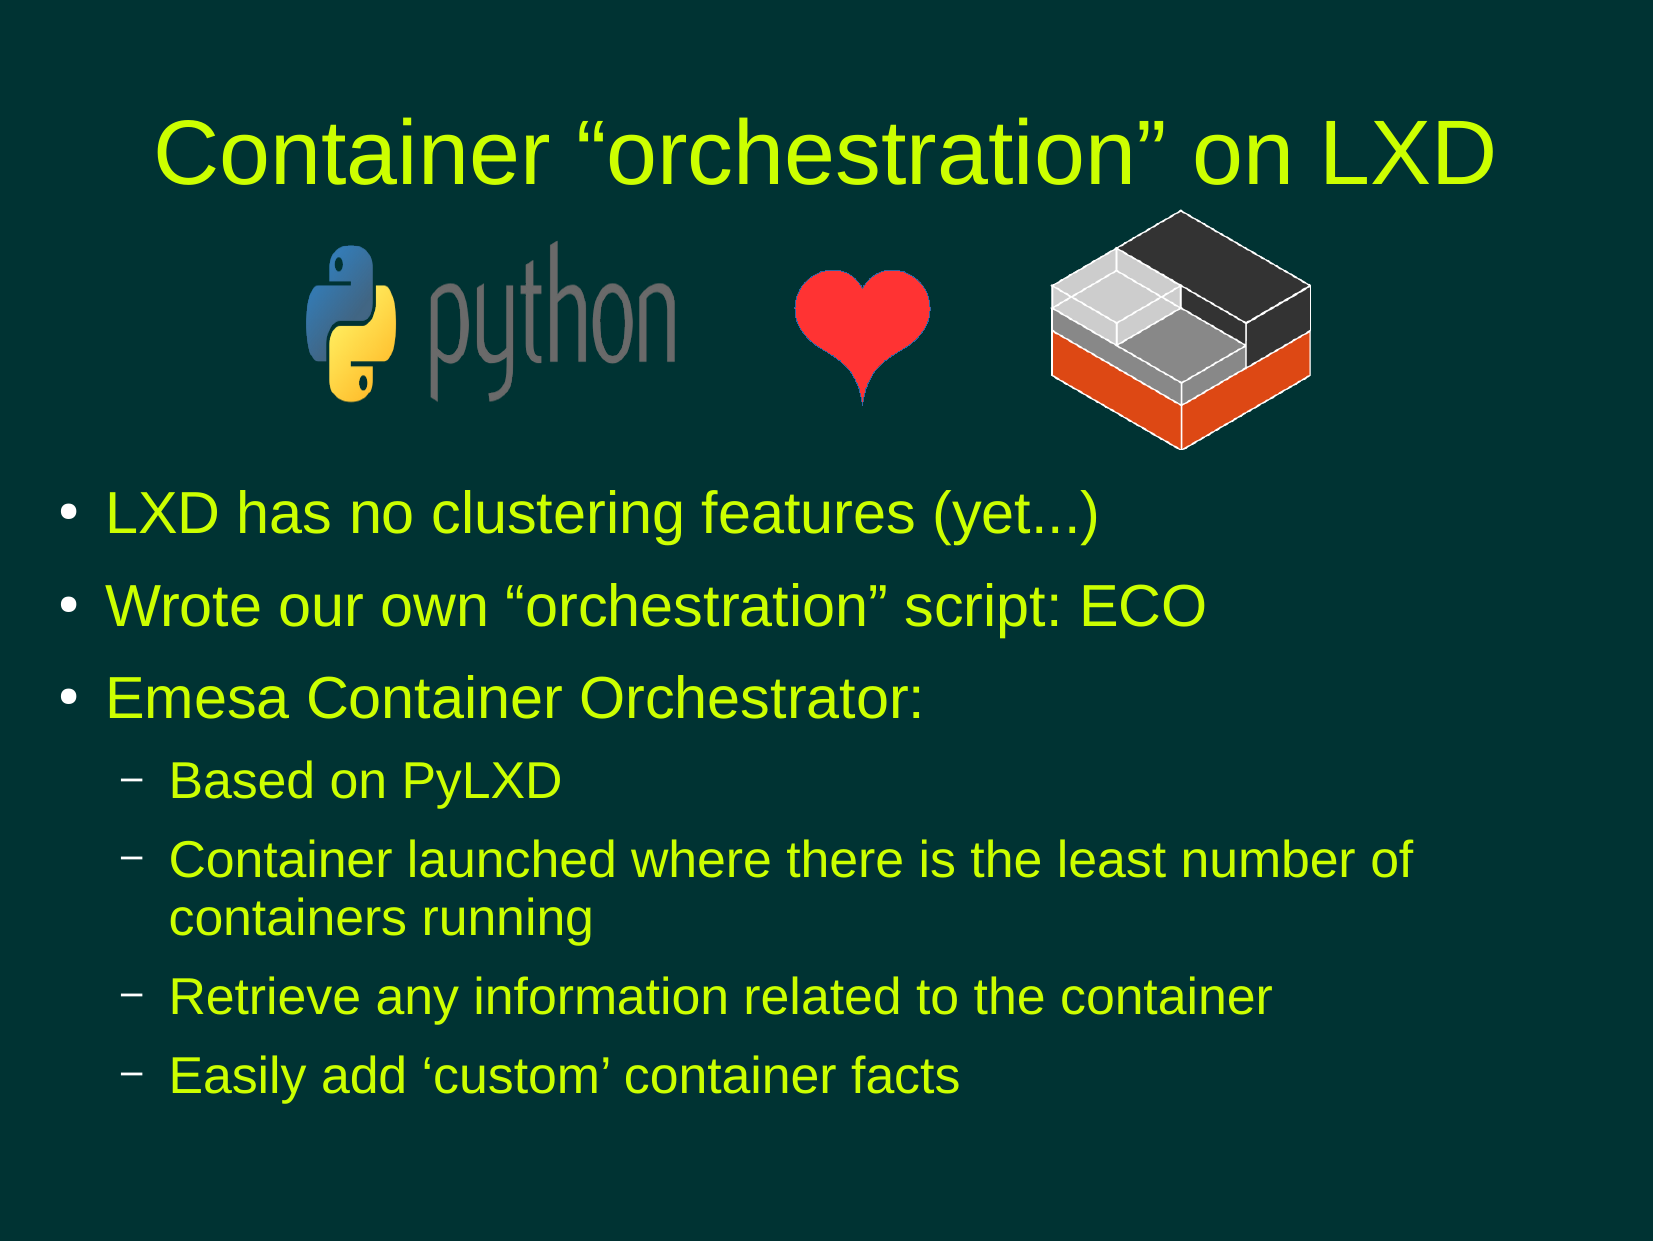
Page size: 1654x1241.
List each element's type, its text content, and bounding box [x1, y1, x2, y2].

text_box [794, 270, 931, 406]
list LXD has no clustering features (yet...) Wrote our own “orchestration” script: ECO Emesa Container Orchestrator: Based on PyLXD Container launched where there is the least number of containers running Retrieve any information related to the container Easily add ‘custom’ container facts [42, 480, 1531, 1110]
title Container “orchestration” on LXD [82, 49, 1571, 257]
picture [293, 154, 691, 521]
picture [1050, 209, 1311, 451]
